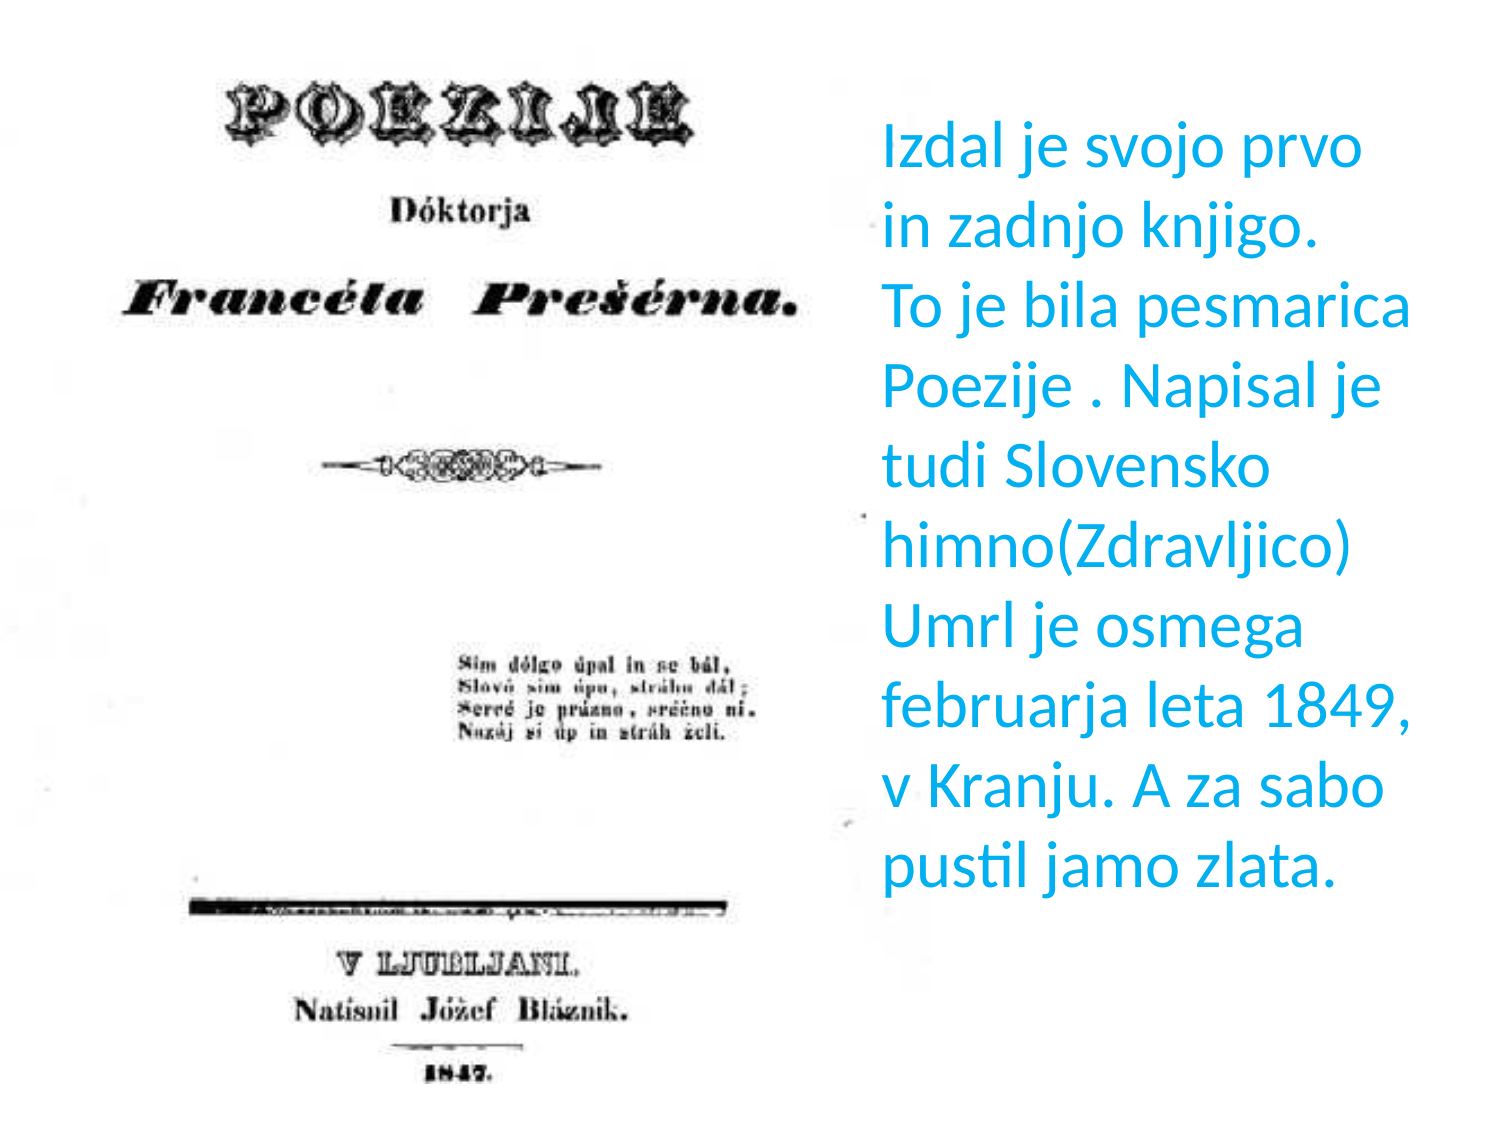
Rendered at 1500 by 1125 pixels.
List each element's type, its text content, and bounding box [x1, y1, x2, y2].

text_box Izdal je svojo prvo in zadnjo knjigo. To je bila pesmarica Poezije . Napisal je tudi Slovensko himno(Zdravljico) Umrl je osmega februarja leta 1849, v Kranju. A za sabo pustil jamo zlata. [867, 93, 1430, 909]
picture [0, 46, 932, 1084]
